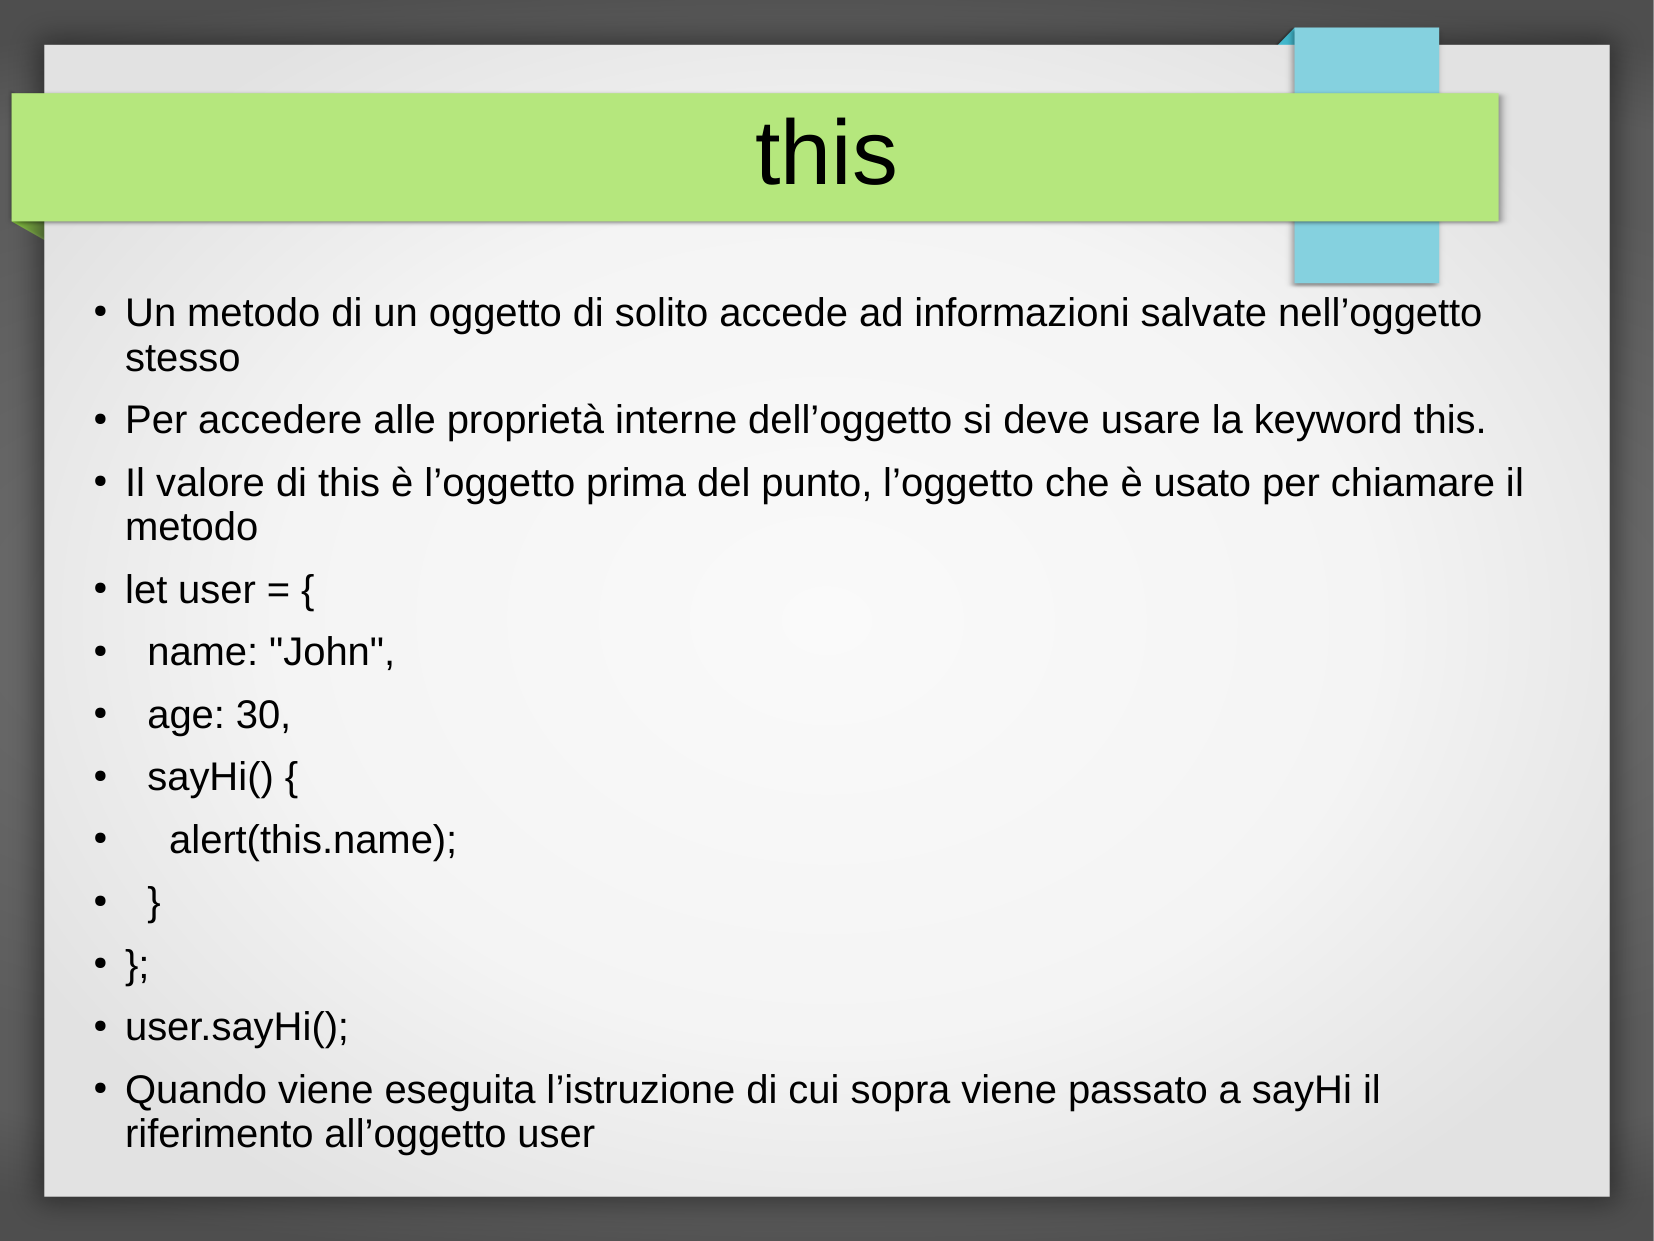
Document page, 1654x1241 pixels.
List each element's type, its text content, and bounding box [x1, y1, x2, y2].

title this [82, 49, 1571, 257]
picture [0, 0, 1654, 1241]
list Un metodo di un oggetto di solito accede ad informazioni salvate nell’oggetto stesso Per accedere alle proprietà interne dell’oggetto si deve usare la keyword this. Il valore di this è l’oggetto prima del punto, l’oggetto che è usato per chiamare il metodo let user = { name: "John", age: 30, sayHi() { alert(this.name); } }; user.sayHi(); Quando viene eseguita l’istruzione di cui sopra viene passato a sayHi il riferimento all’oggetto user [82, 290, 1571, 1158]
